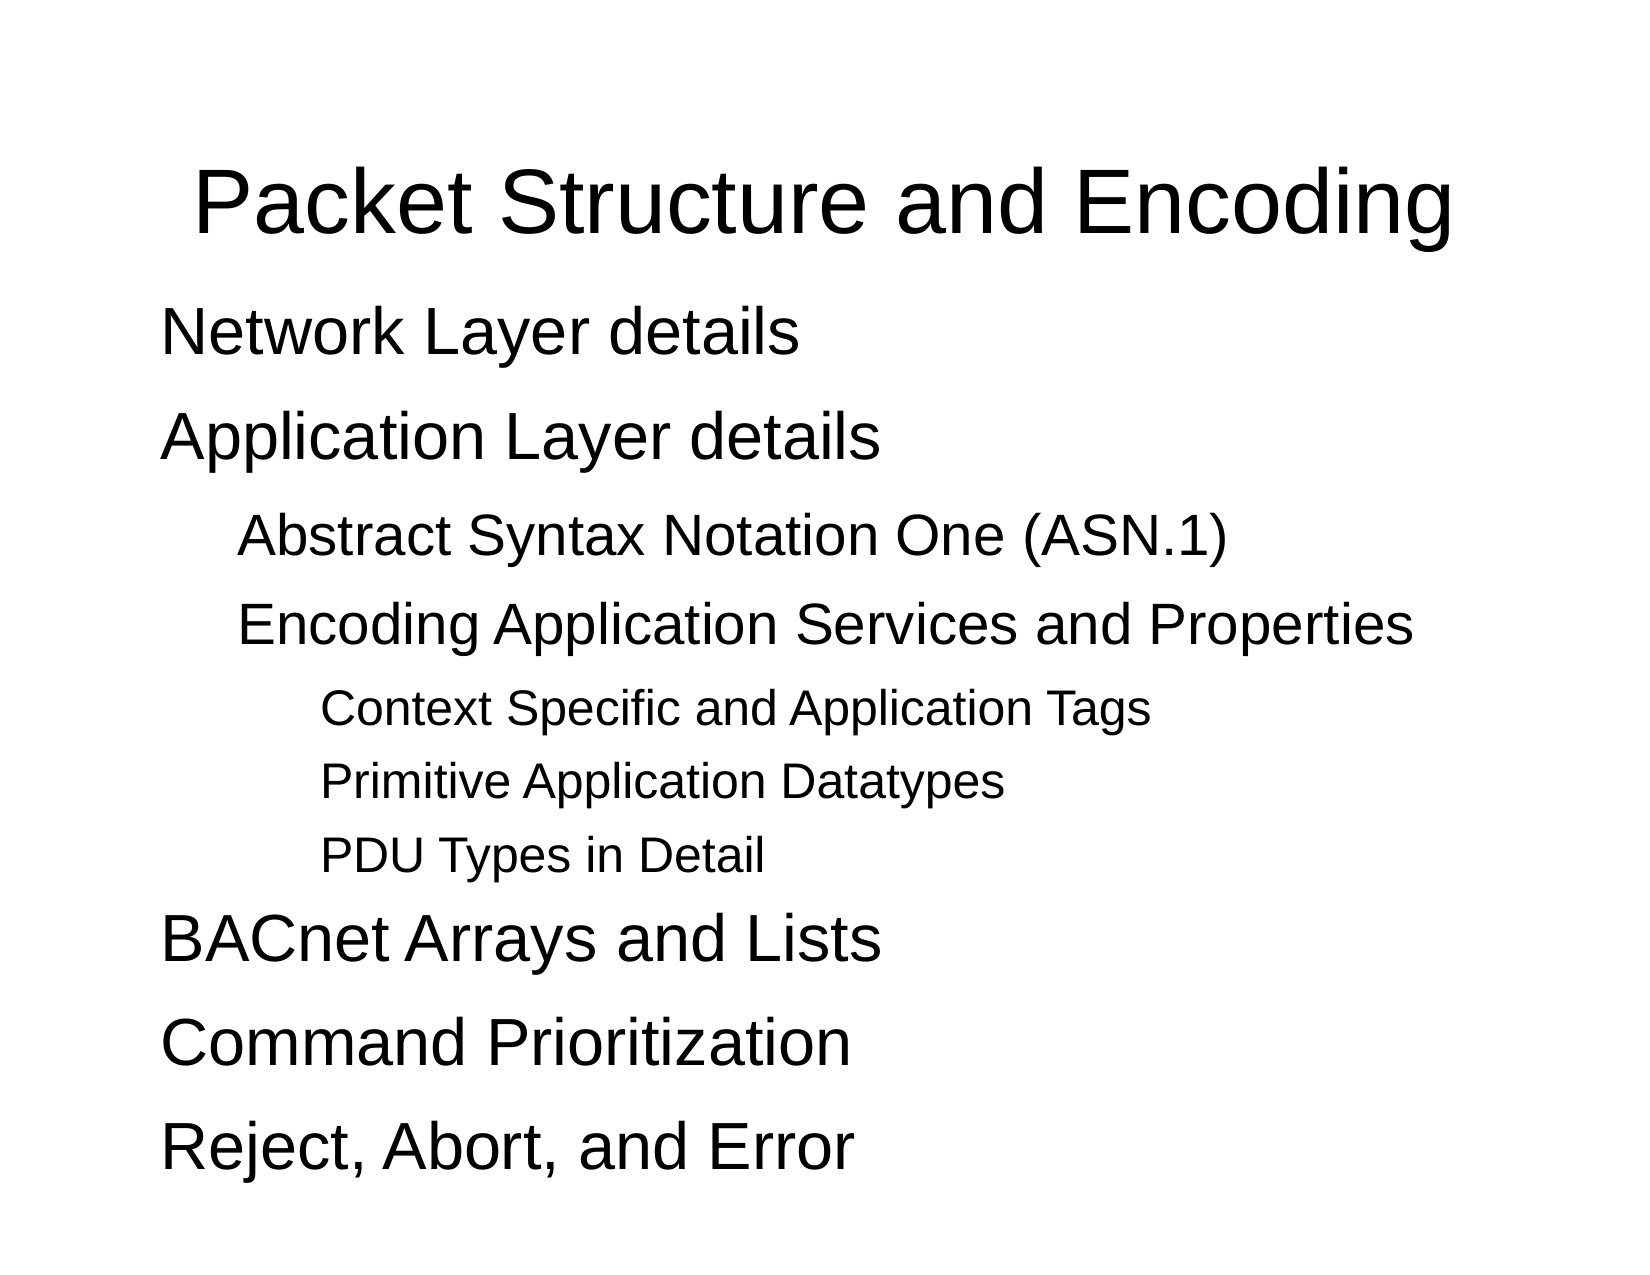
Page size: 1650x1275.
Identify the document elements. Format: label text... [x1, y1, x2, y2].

list Network Layer details Application Layer details Abstract Syntax Notation One (ASN.1) Encoding Application Services and Properties Context Specific and Application Tags Primitive Application Datatypes PDU Types in Detail BACnet Arrays and Lists Command Prioritization Reject, Abort, and Error [142, 294, 1522, 1185]
title Packet Structure and Encoding [135, 112, 1515, 291]
